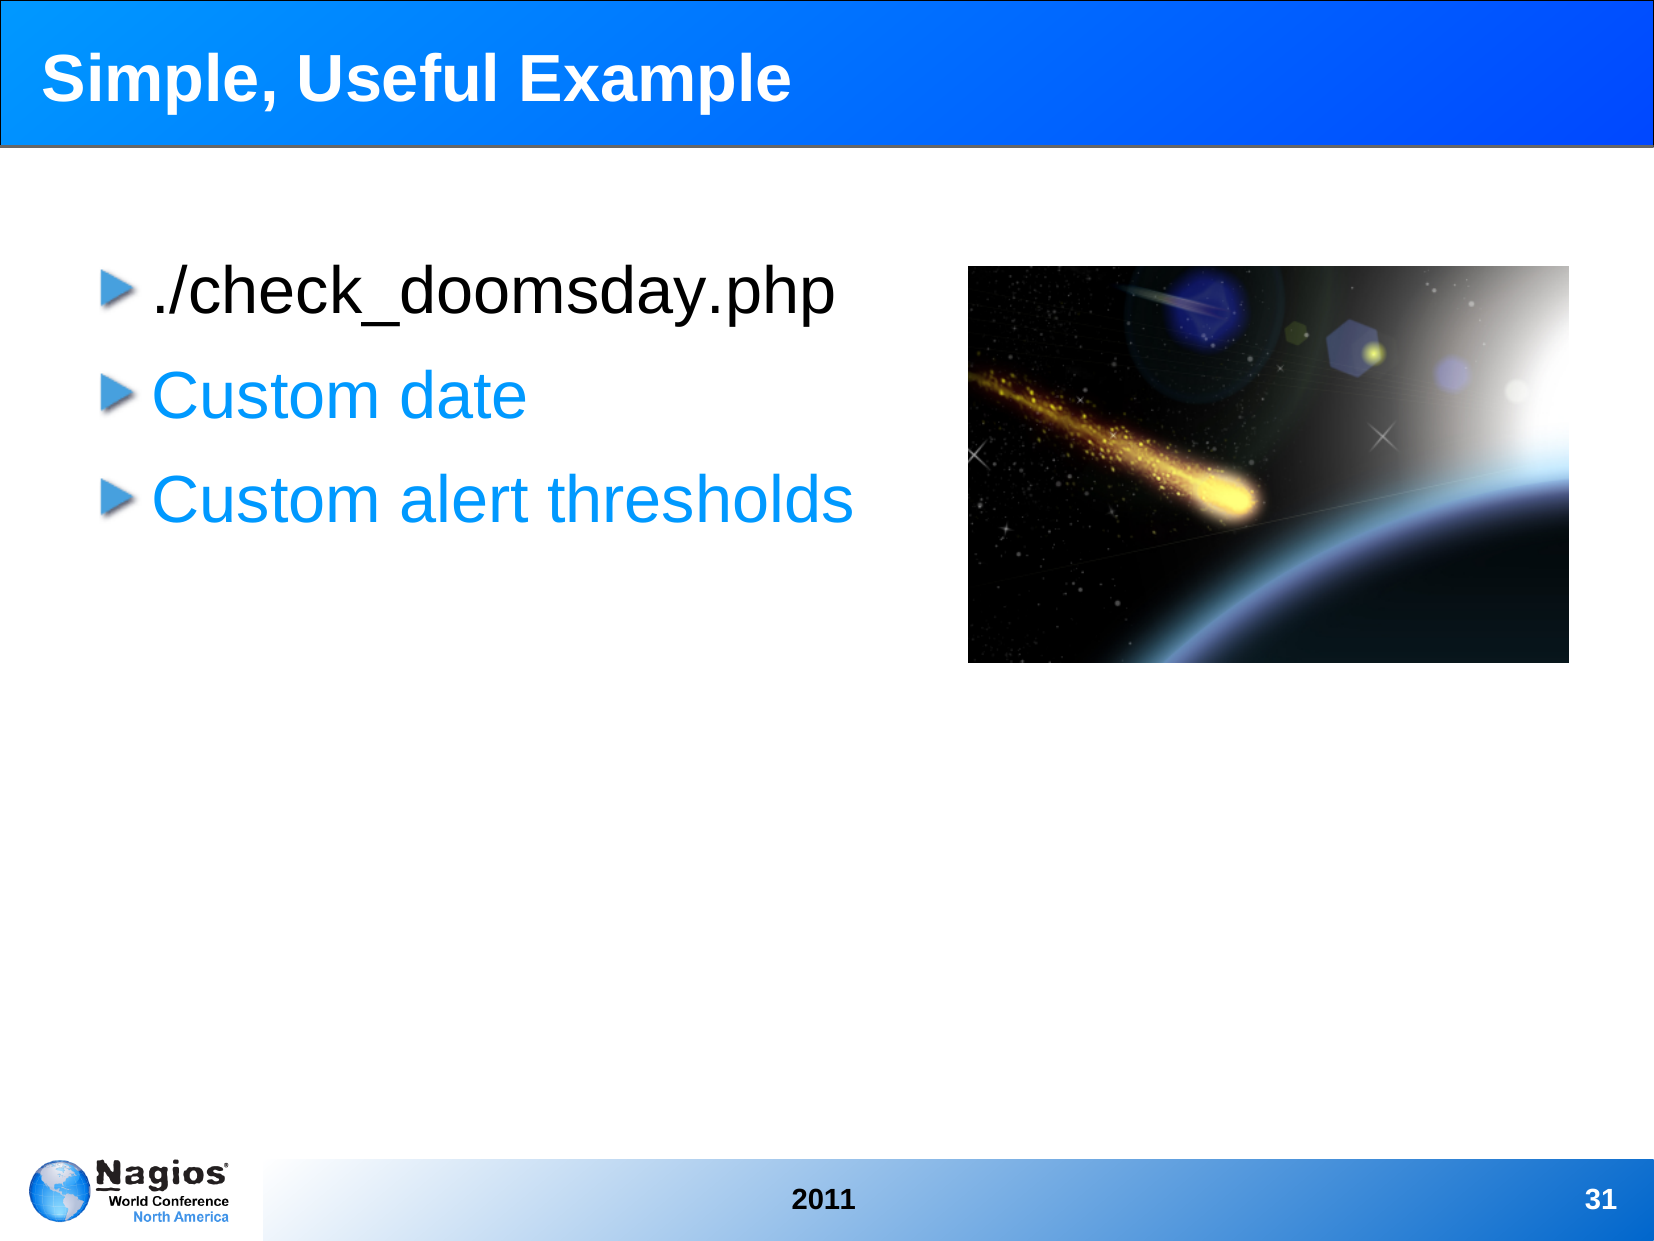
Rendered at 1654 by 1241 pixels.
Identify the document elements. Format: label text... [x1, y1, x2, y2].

list ./check_doomsday.php Custom date Custom alert thresholds [80, 253, 1569, 1058]
title Simple, Useful Example [41, 36, 1248, 120]
picture [968, 266, 1569, 663]
picture [29, 1159, 229, 1235]
